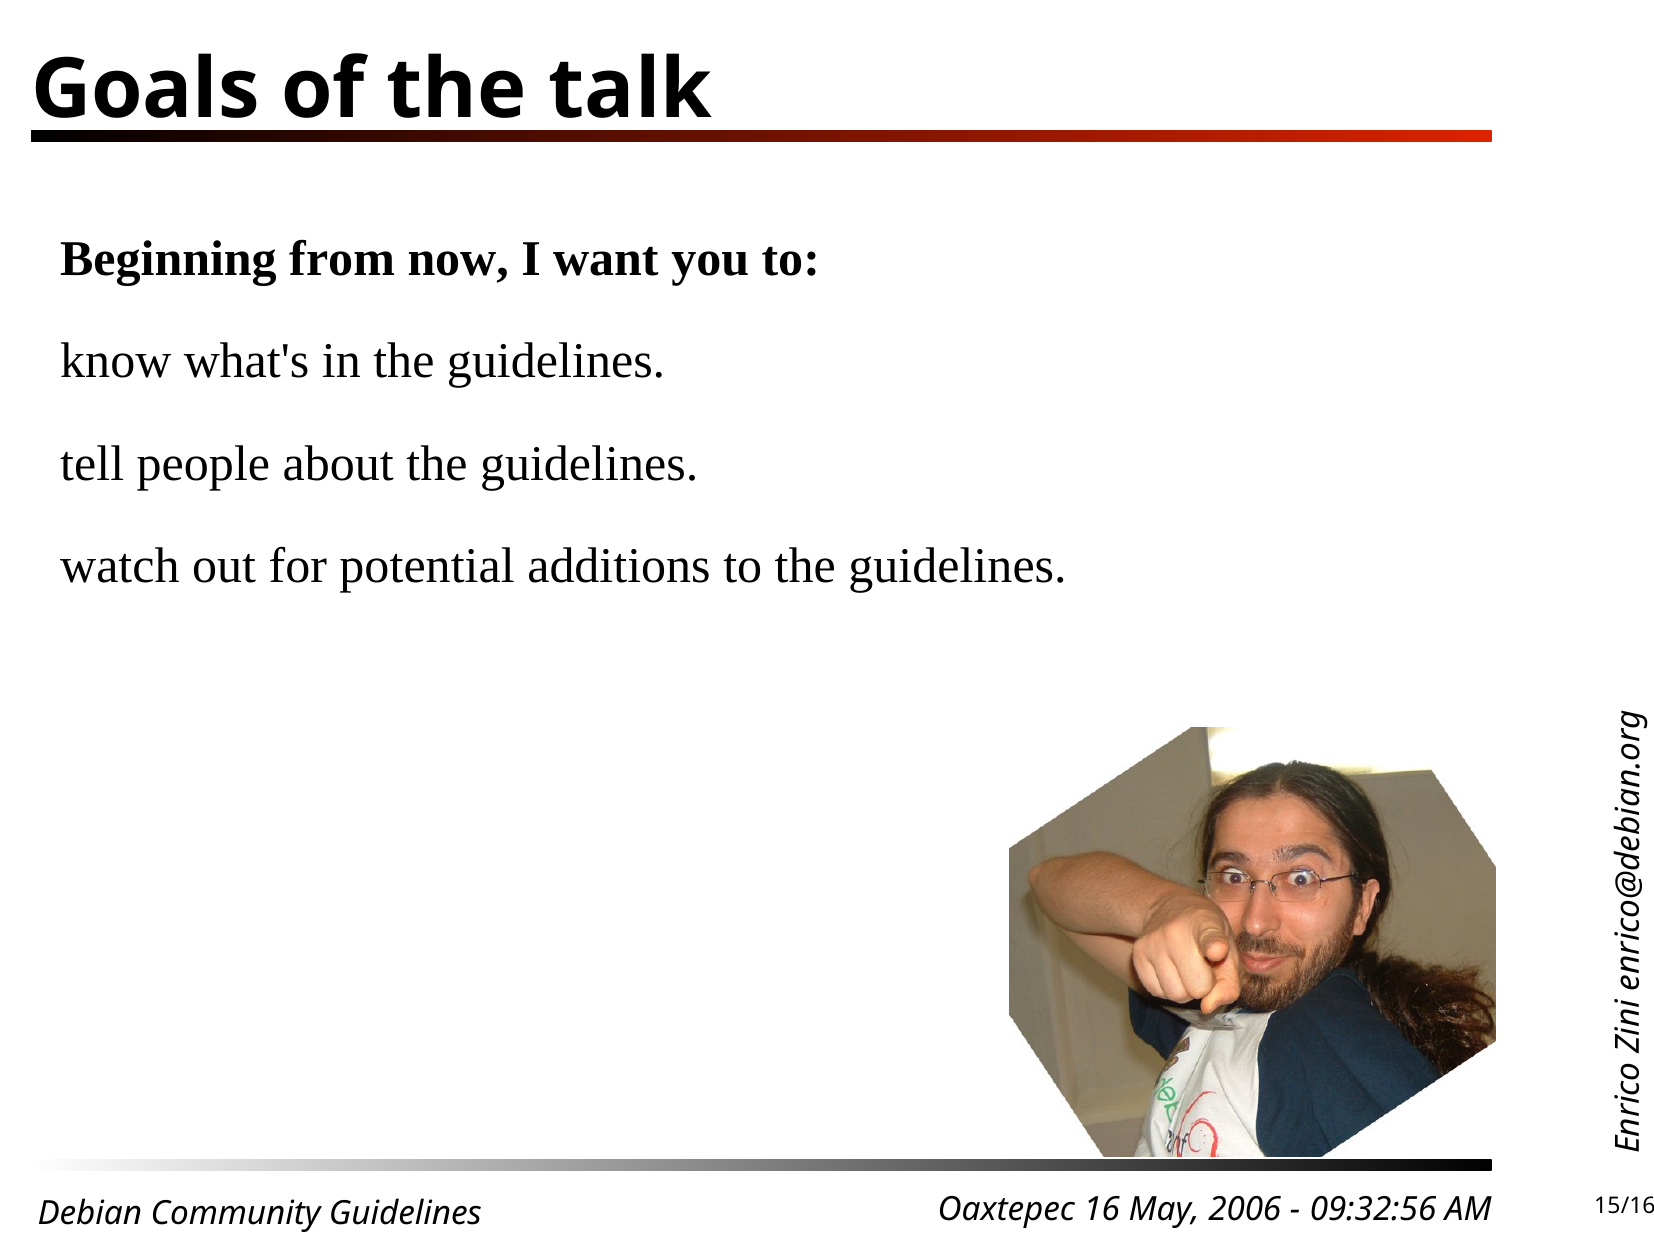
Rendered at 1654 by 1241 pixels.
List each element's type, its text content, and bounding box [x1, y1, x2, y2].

picture [1009, 727, 1496, 1157]
text_box Beginning from now, I want you to: know what's in the guidelines. tell people about the guidelines. watch out for potential additions to the guidelines. [60, 230, 1498, 606]
text_box Goals of the talk [31, 28, 1438, 165]
